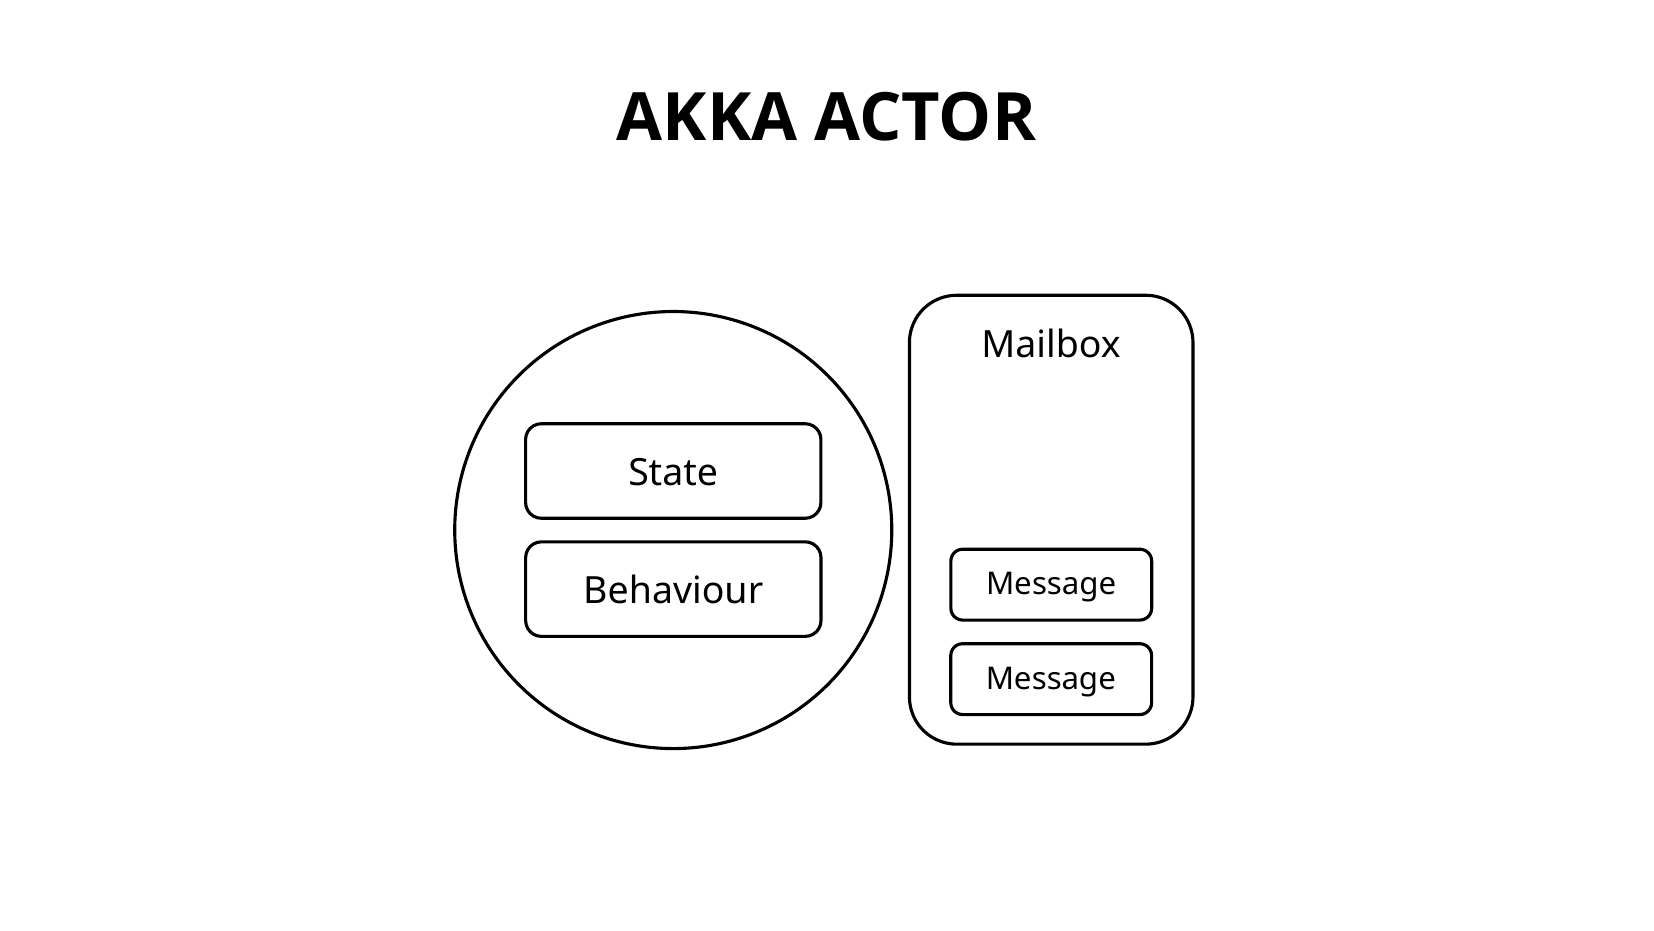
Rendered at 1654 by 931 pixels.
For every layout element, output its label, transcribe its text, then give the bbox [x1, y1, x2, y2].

text_box Behaviour [525, 541, 821, 637]
text_box Message [950, 643, 1152, 715]
text_box [454, 311, 892, 749]
text_box Mailbox [909, 295, 1193, 745]
title AKKA ACTOR [82, 36, 1571, 193]
text_box Message [950, 549, 1152, 621]
text_box State [525, 423, 821, 519]
